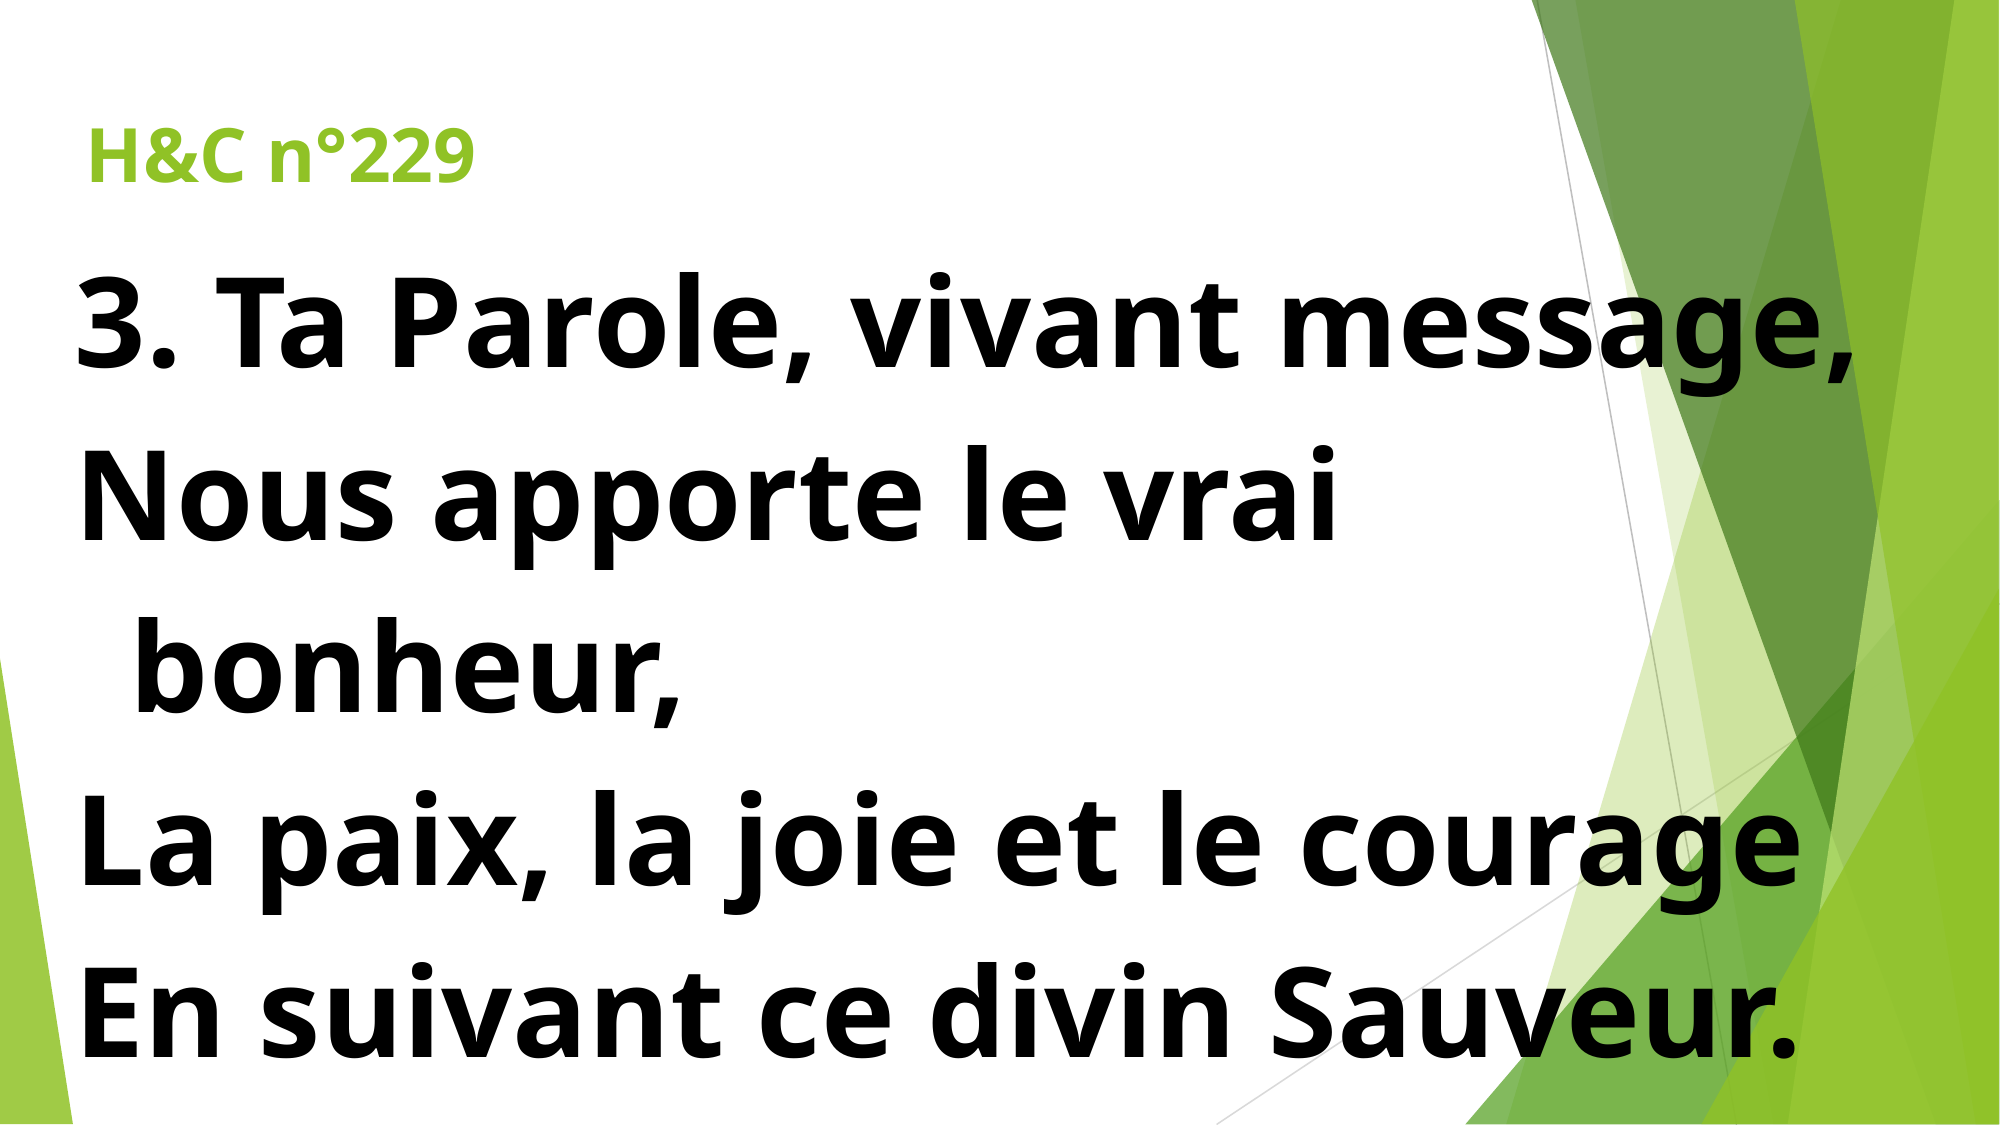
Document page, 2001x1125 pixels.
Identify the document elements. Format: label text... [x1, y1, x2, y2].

text_box 3. Ta Parole, vivant message, Nous apporte le vrai bonheur, La paix, la joie et le courage En suivant ce divin Sauveur. [59, 212, 1949, 1063]
text_box H&C n°229 [70, 99, 1522, 212]
